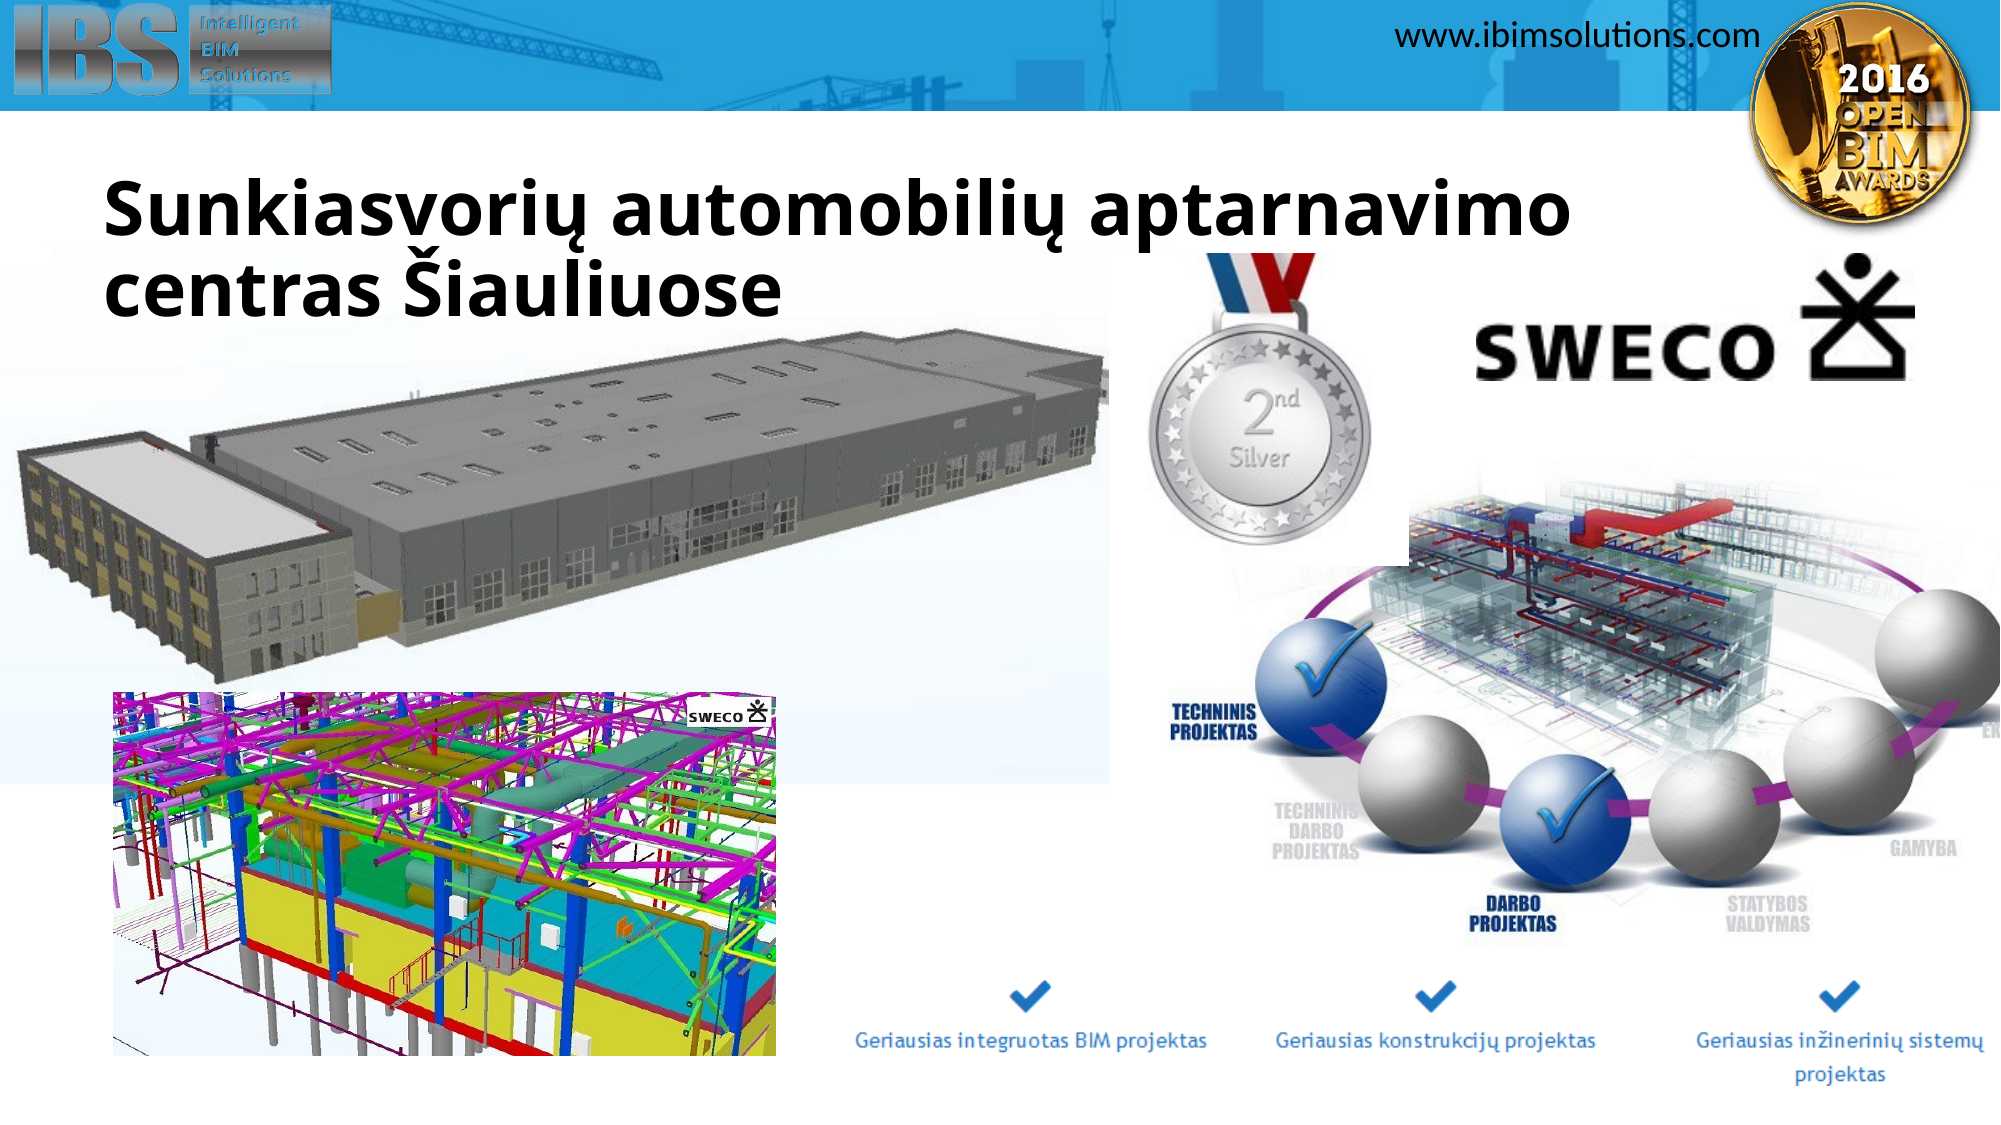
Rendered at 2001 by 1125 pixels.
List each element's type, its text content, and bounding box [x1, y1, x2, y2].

picture [1476, 253, 1915, 381]
title Sunkiasvorių automobilių aptarnavimo centras Šiauliuose [88, 163, 1648, 381]
picture [1671, 0, 2000, 238]
picture [0, 163, 2000, 1086]
text_box www.ibimsolutions.com [1379, 2, 1796, 66]
picture [0, 0, 1668, 111]
